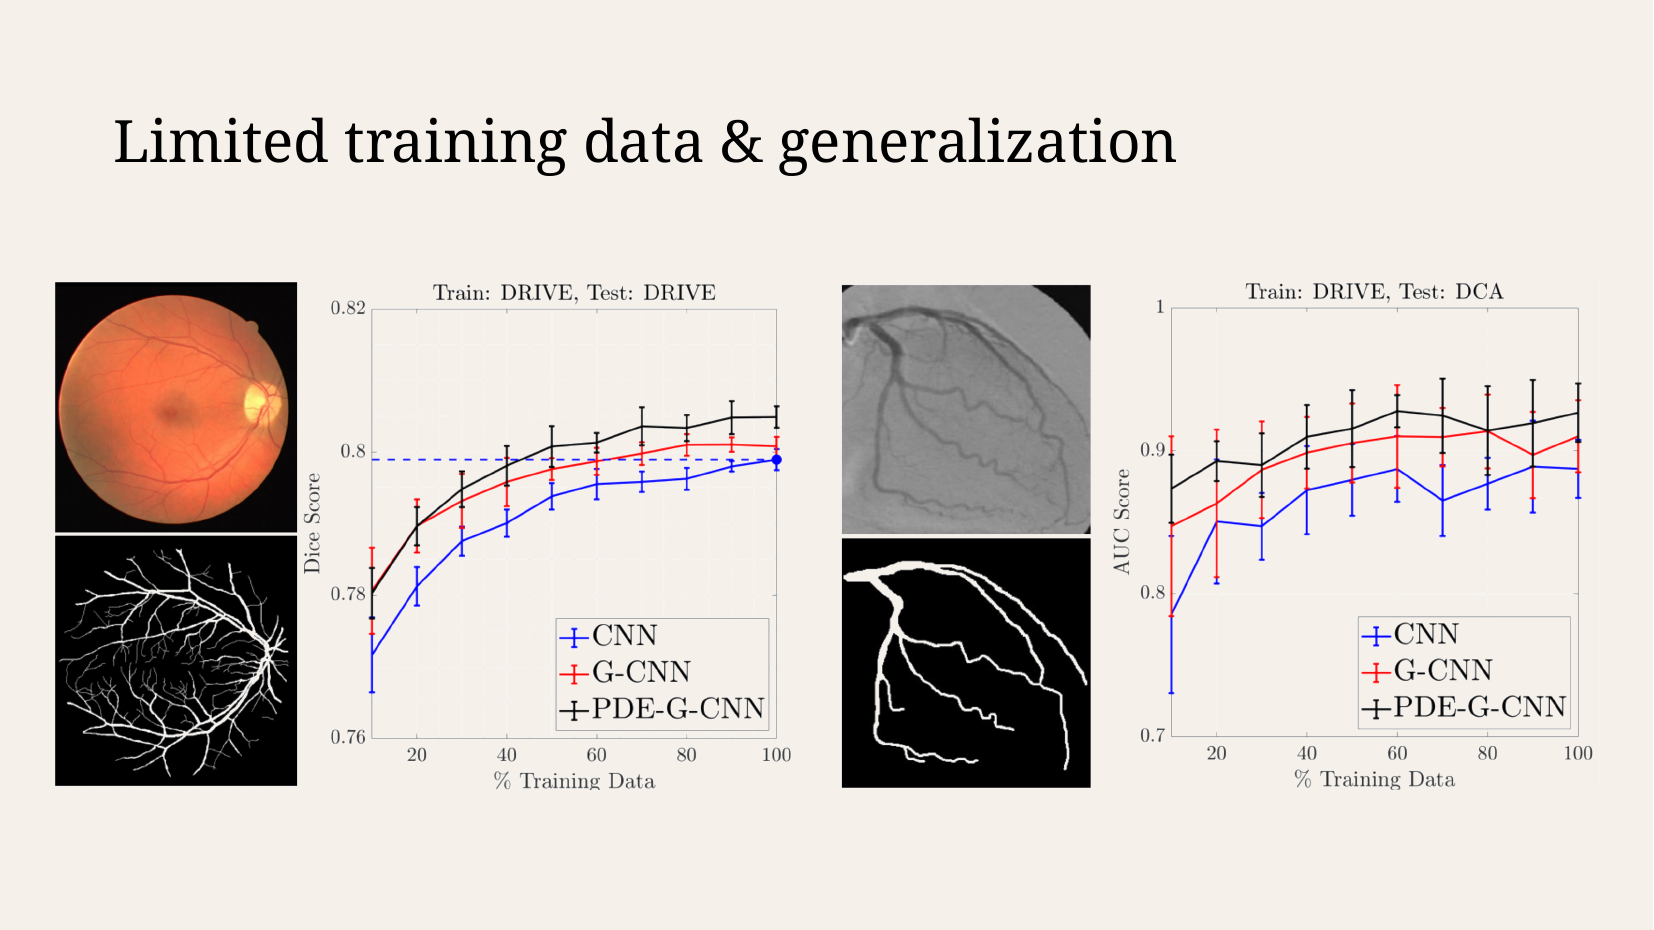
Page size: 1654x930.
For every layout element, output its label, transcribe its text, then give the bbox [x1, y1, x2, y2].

picture [53, 280, 1600, 790]
title Limited training data & generalization [113, 49, 1540, 230]
